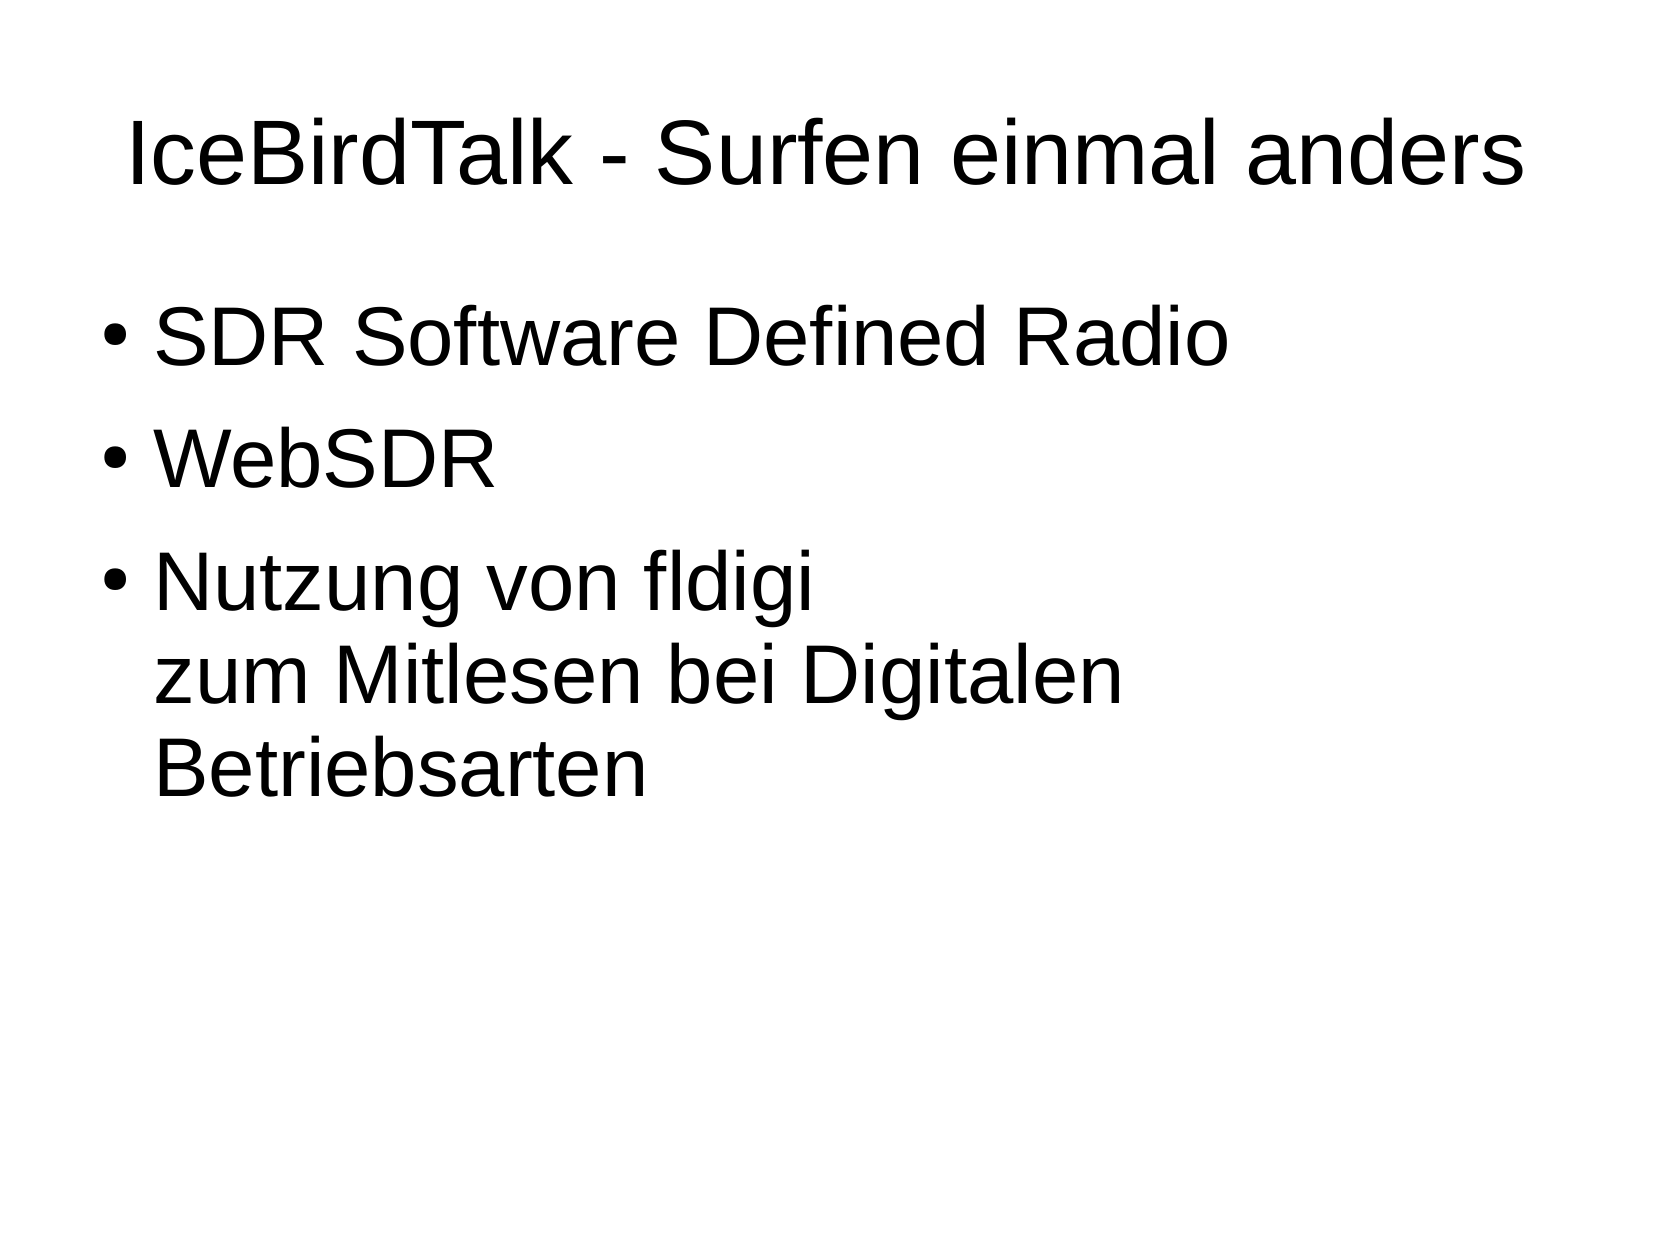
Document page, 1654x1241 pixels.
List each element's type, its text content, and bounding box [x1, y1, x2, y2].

list SDR Software Defined Radio WebSDR Nutzung von fldigi zum Mitlesen bei Digitalen Betriebsarten [82, 290, 1538, 1010]
title IceBirdTalk - Surfen einmal anders [82, 49, 1571, 257]
